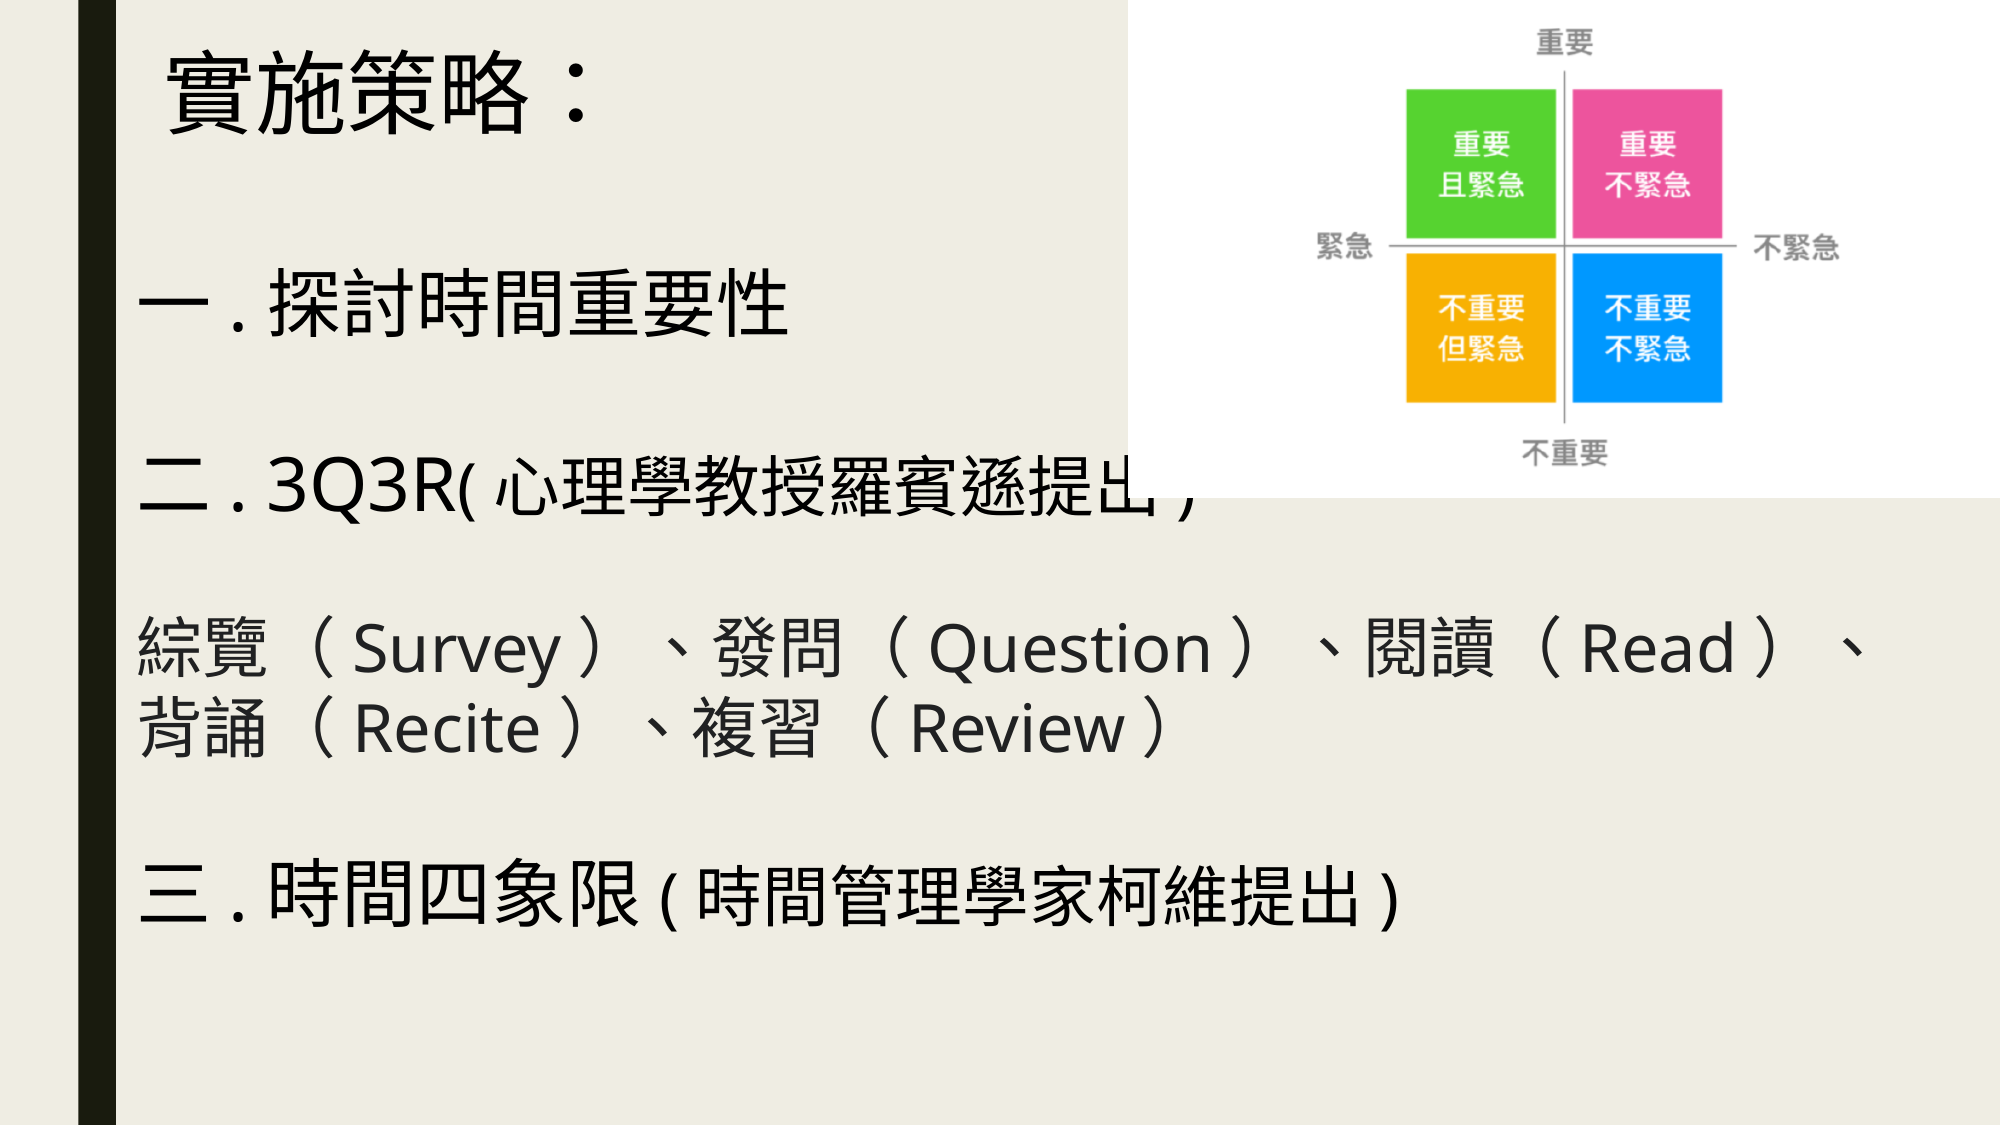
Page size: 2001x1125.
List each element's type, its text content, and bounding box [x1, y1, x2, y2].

text_box 實施策略： [148, 28, 598, 154]
picture [1128, 0, 2000, 498]
text_box 一.探討時間重要性 二. 3Q3R(心理學教授羅賓遜提出) 綜覽（Survey）、發問（Question）、閱讀（Read）、背誦（Recite）、複習（Review） 三.時間四象限(時間管理學家柯維提出) [121, 248, 1848, 1124]
